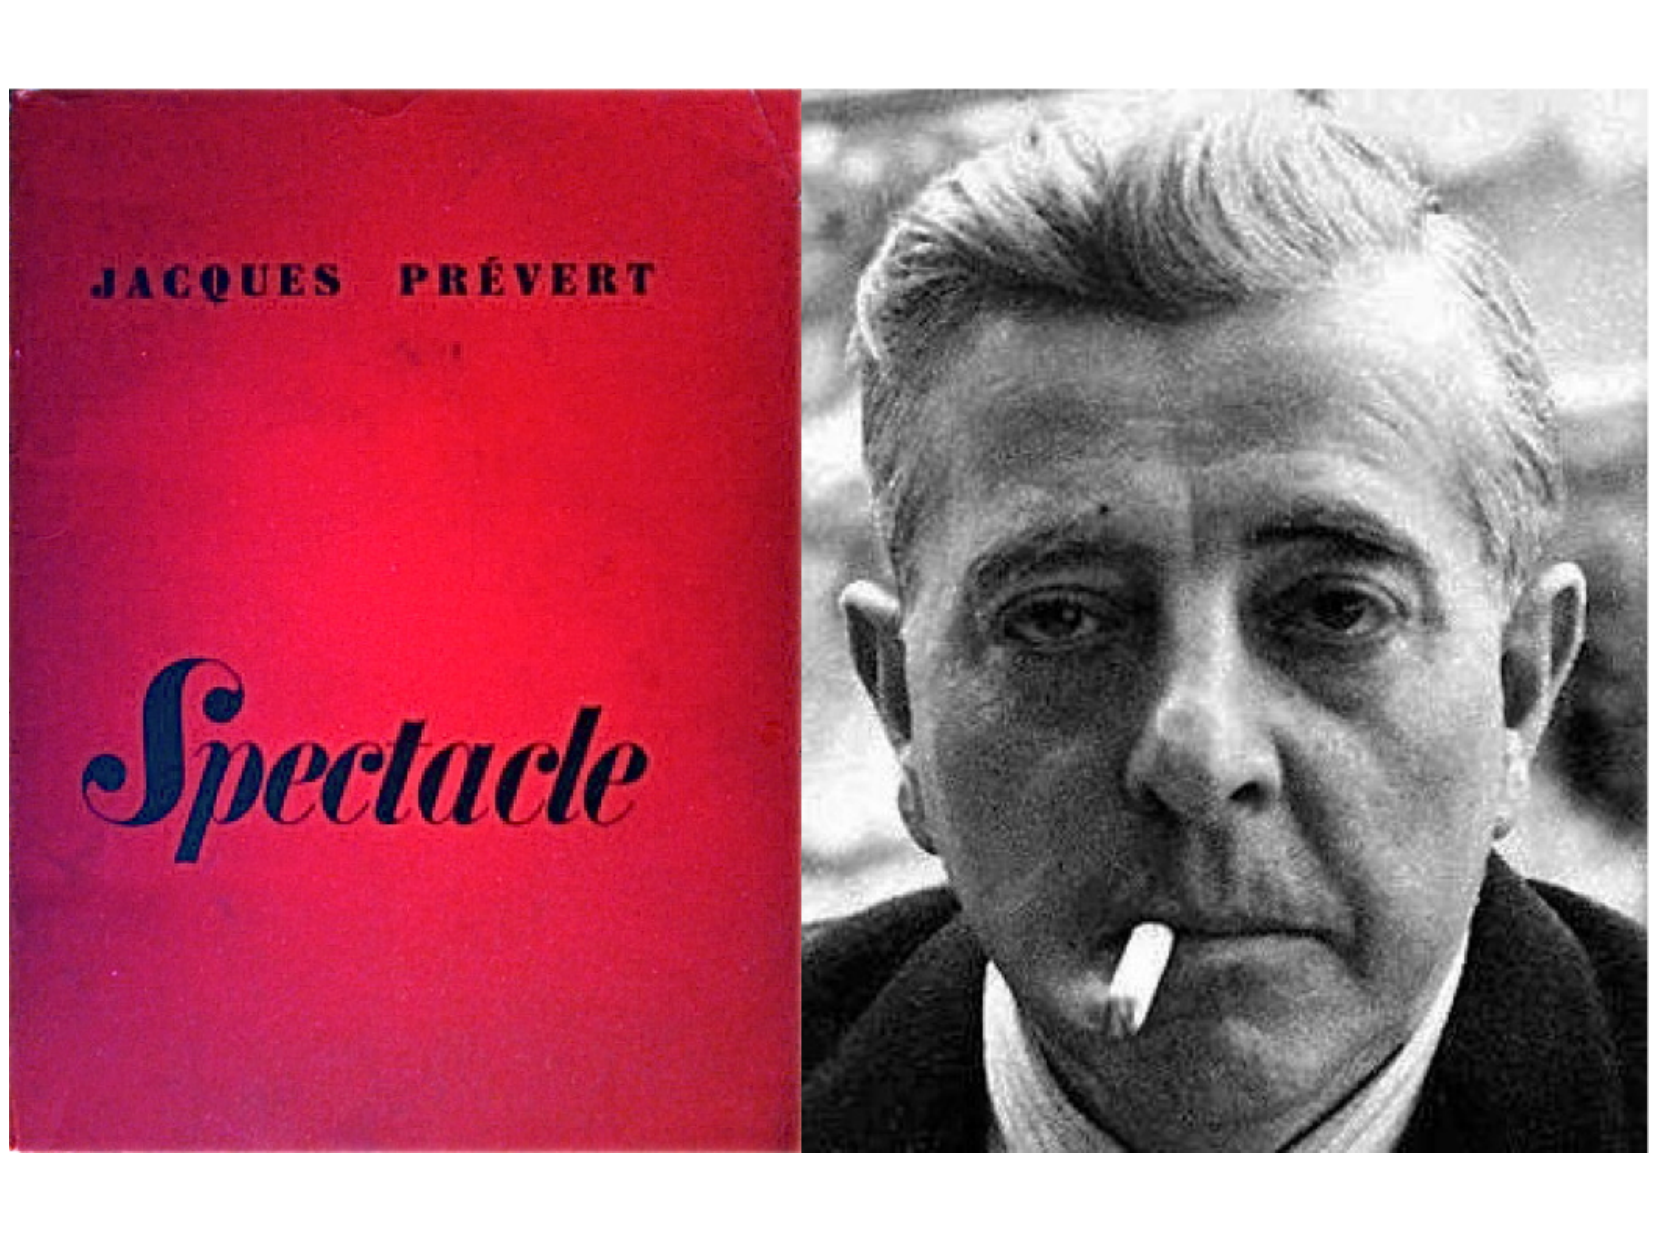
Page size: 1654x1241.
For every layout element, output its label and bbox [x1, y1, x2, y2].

picture [9, 88, 1649, 1153]
